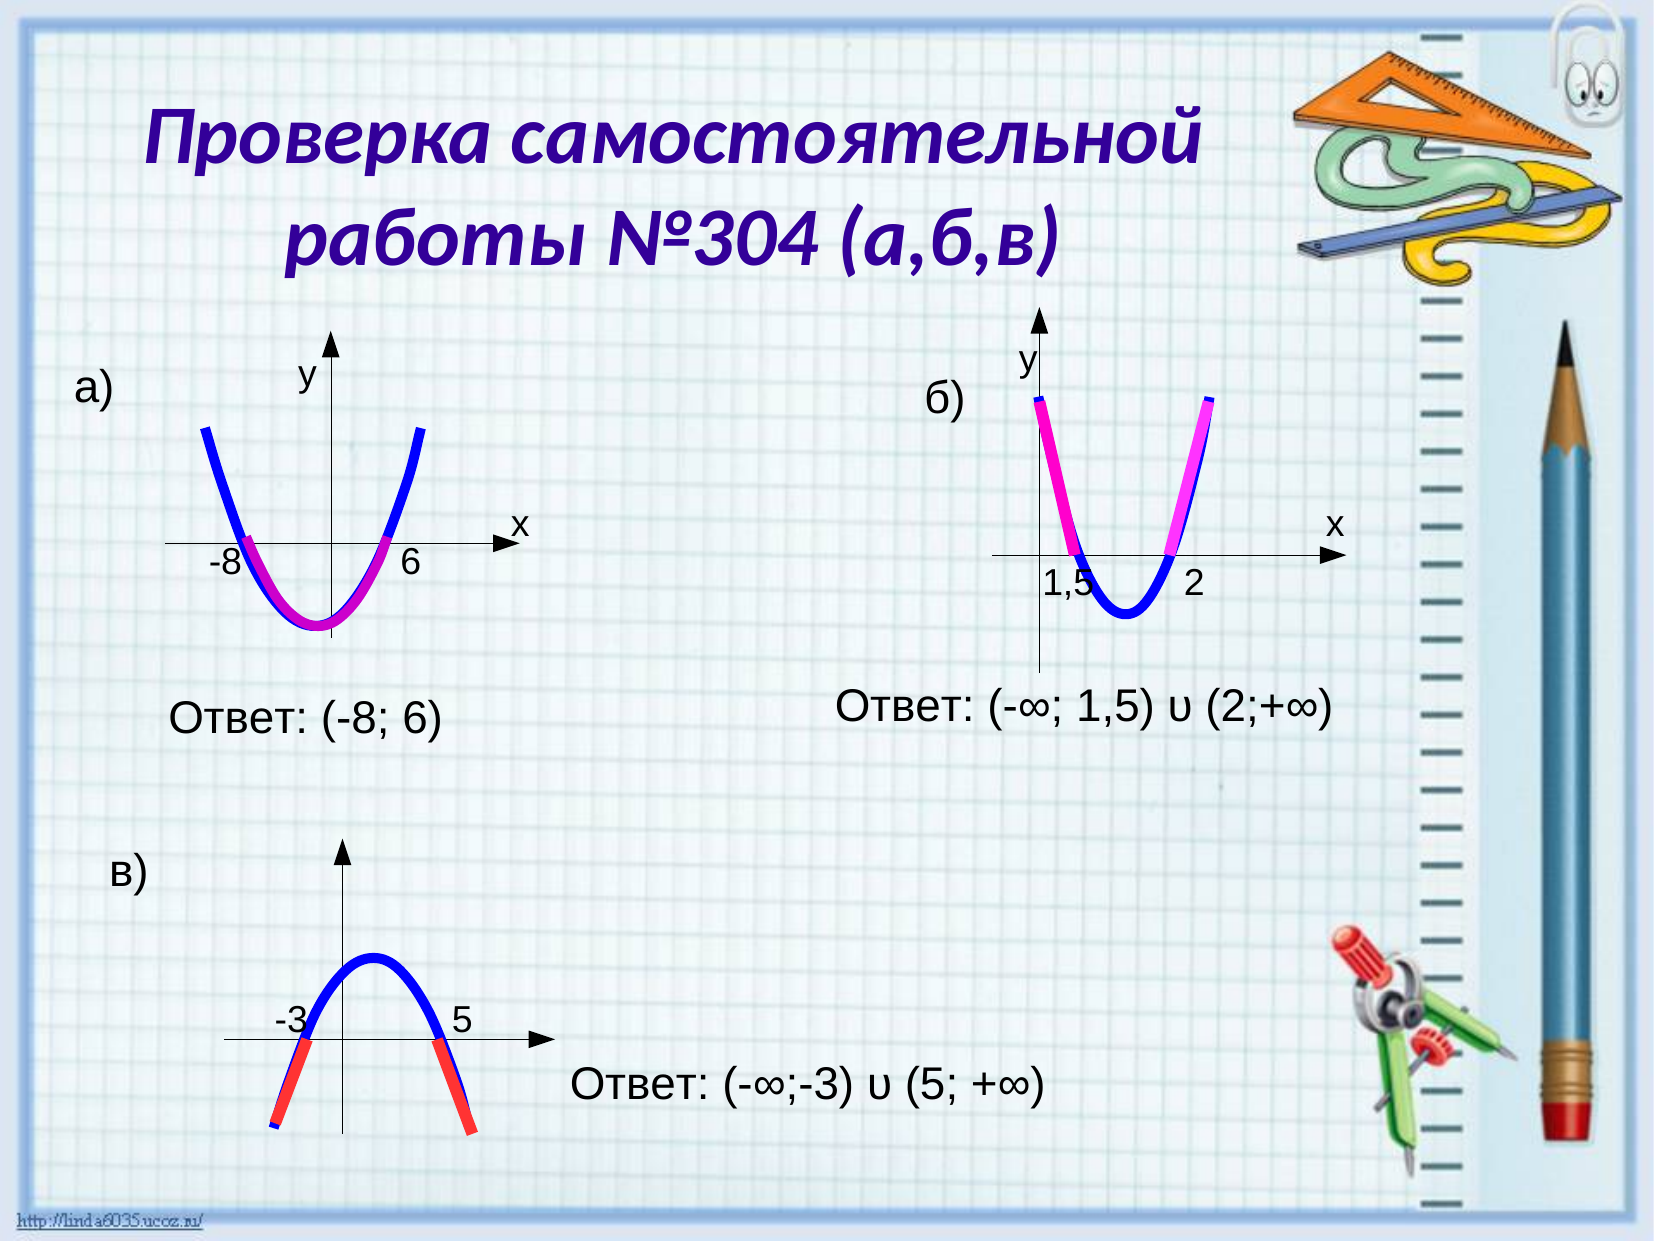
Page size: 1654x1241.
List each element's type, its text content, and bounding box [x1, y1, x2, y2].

text_box Ответ: (-8; 6) [153, 685, 459, 751]
text_box [10, 69, 1499, 366]
text_box -3 [259, 992, 336, 1061]
text_box Ответ: (-∞; 1,5) ᴜ (2;+∞) [820, 673, 1359, 749]
text_box в) [94, 838, 164, 905]
text_box 1,5 [1027, 555, 1111, 666]
text_box х [1311, 496, 1360, 553]
text_box 6 [385, 533, 437, 591]
text_box у [1003, 330, 1064, 388]
text_box х [496, 496, 545, 553]
text_box 5 [437, 992, 500, 1061]
picture [0, 0, 1654, 1241]
text_box а) [59, 366, 130, 421]
text_box 2 [1169, 555, 1259, 636]
text_box Ответ: (-∞;-3) ᴜ (5; +∞) [555, 1051, 1075, 1144]
text_box -8 [193, 533, 260, 590]
text_box б) [909, 365, 981, 432]
text_box у [283, 366, 355, 402]
